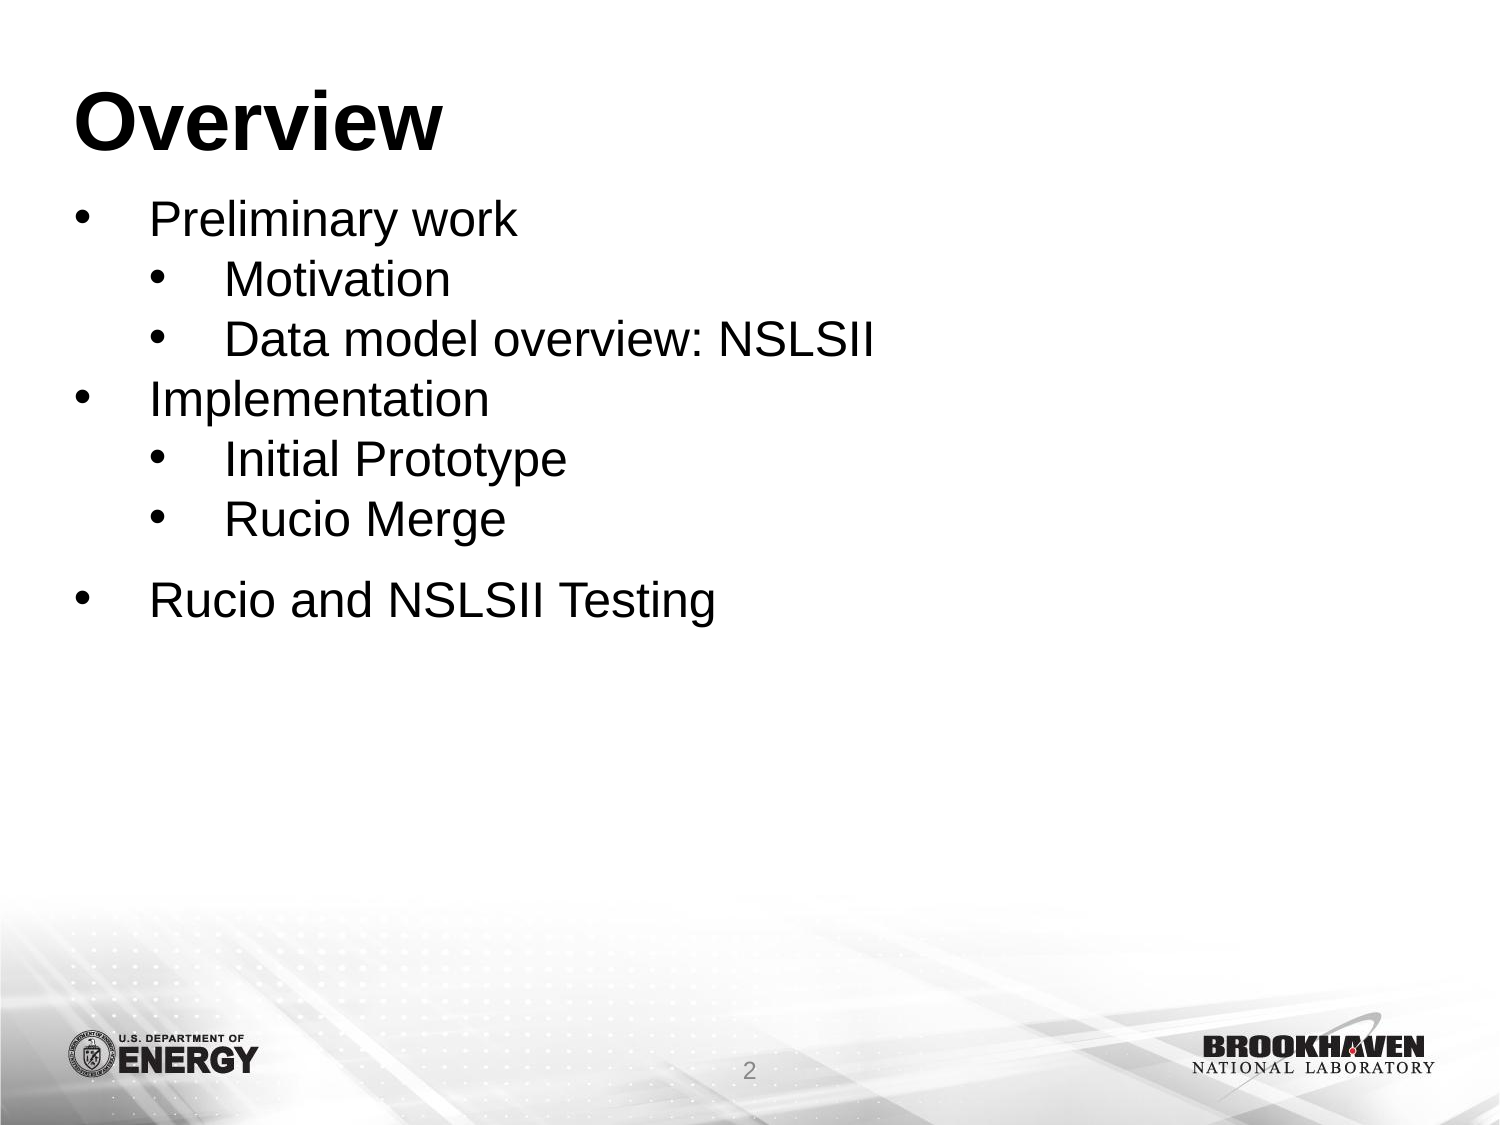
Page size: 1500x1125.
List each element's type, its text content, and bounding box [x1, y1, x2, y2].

picture [0, 0, 1500, 1125]
text_box Overview [58, 59, 1425, 179]
text_box <number> [581, 1039, 919, 1100]
text_box Preliminary work Motivation Data model overview: NSLSII Implementation Initial Prototype Rucio Merge Rucio and NSLSII Testing [58, 179, 1425, 944]
